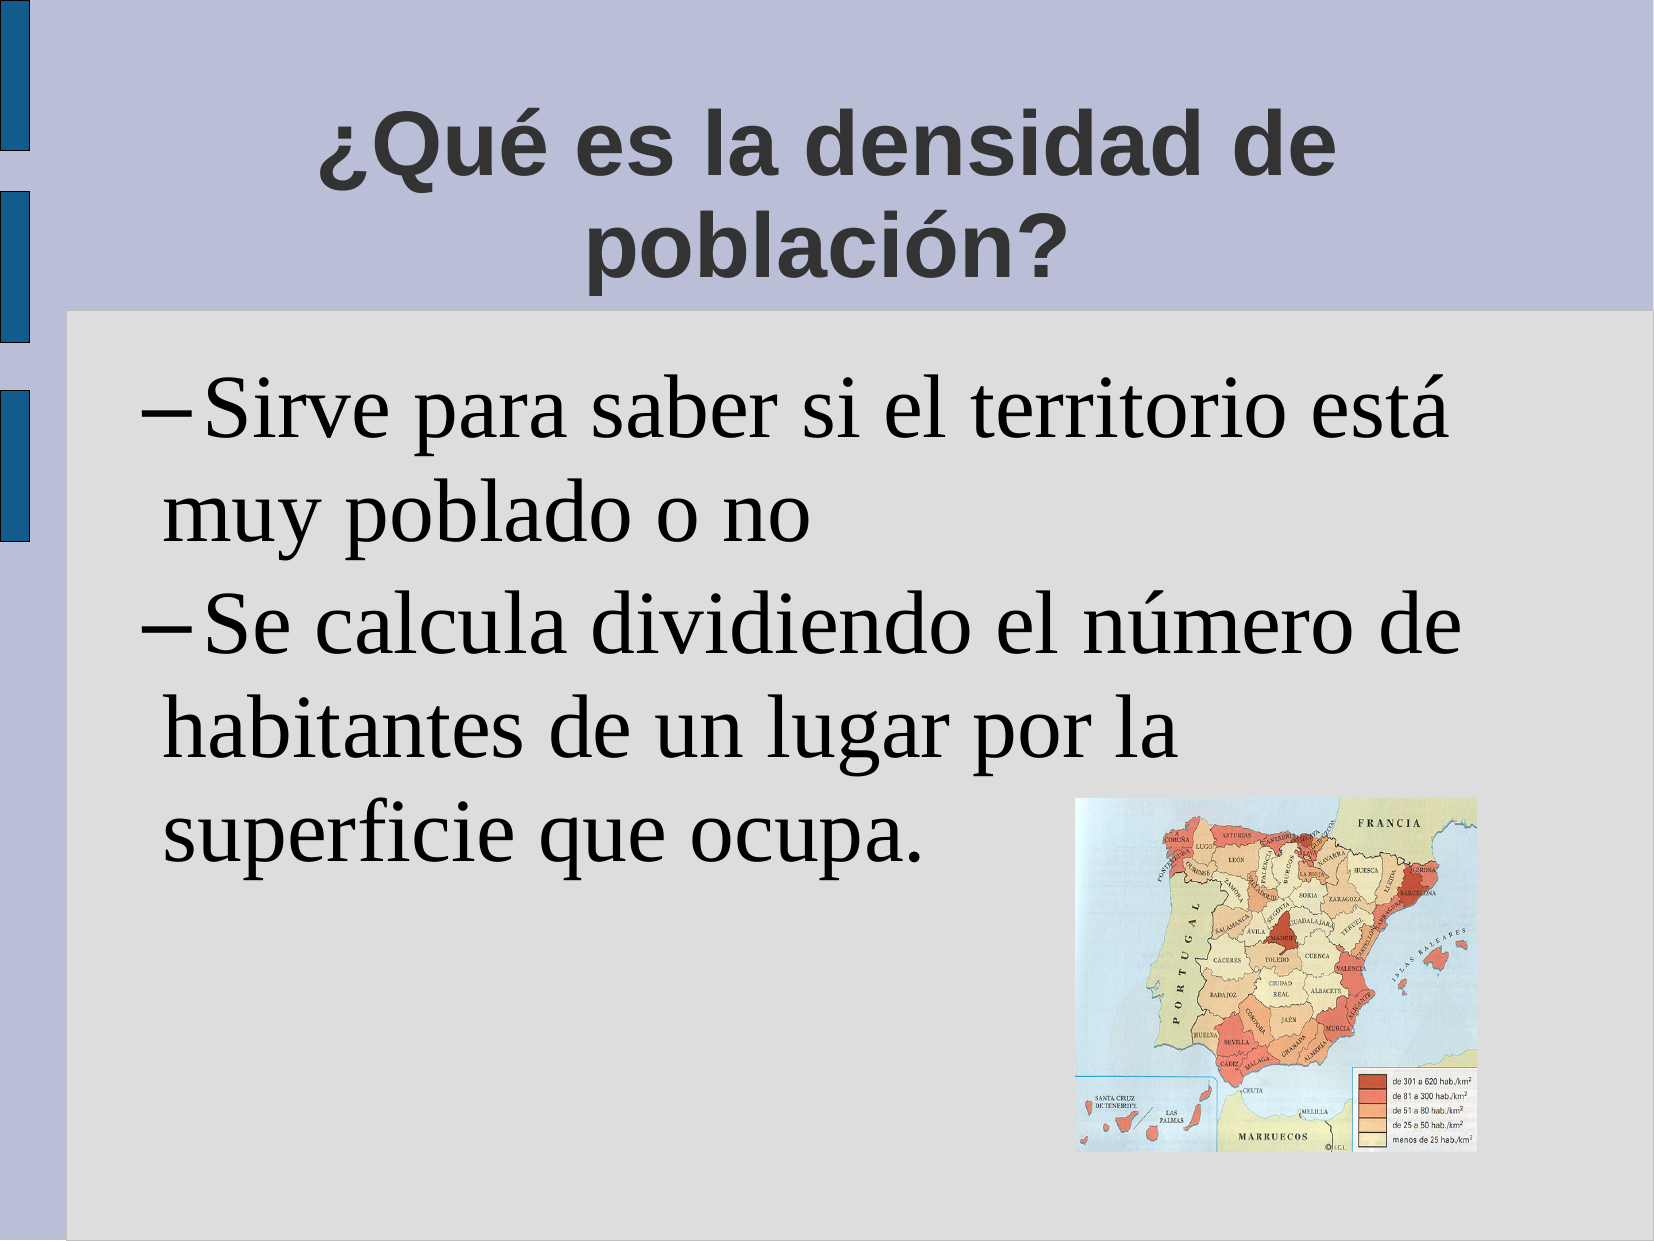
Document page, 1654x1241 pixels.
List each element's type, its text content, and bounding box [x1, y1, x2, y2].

picture [1075, 798, 1477, 1152]
chart [121, 344, 1534, 1127]
title ¿Qué es la densidad de población? [121, 91, 1534, 299]
